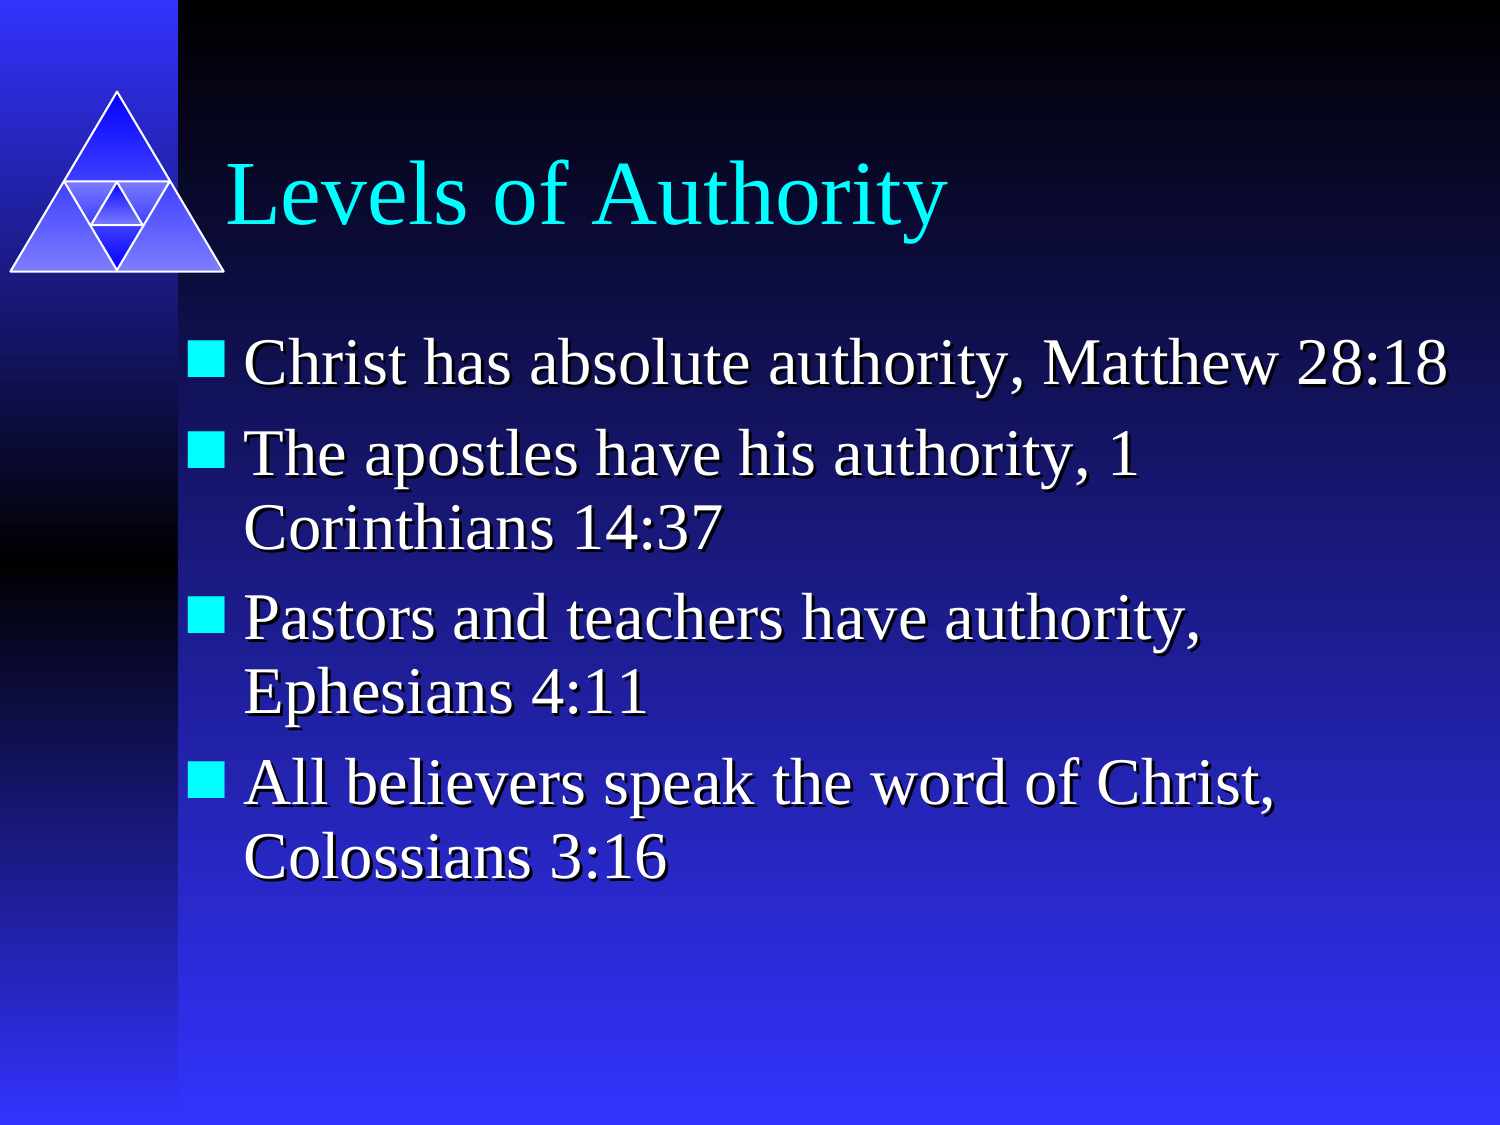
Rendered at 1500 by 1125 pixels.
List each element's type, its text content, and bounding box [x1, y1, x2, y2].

title Levels of Authority [225, 99, 1463, 288]
list Christ has absolute authority, Matthew 28:18 The apostles have his authority, 1 Corinthians 14:37 Pastors and teachers have authority, Ephesians 4:11 All believers speak the word of Christ, Colossians 3:16 [187, 324, 1463, 1000]
